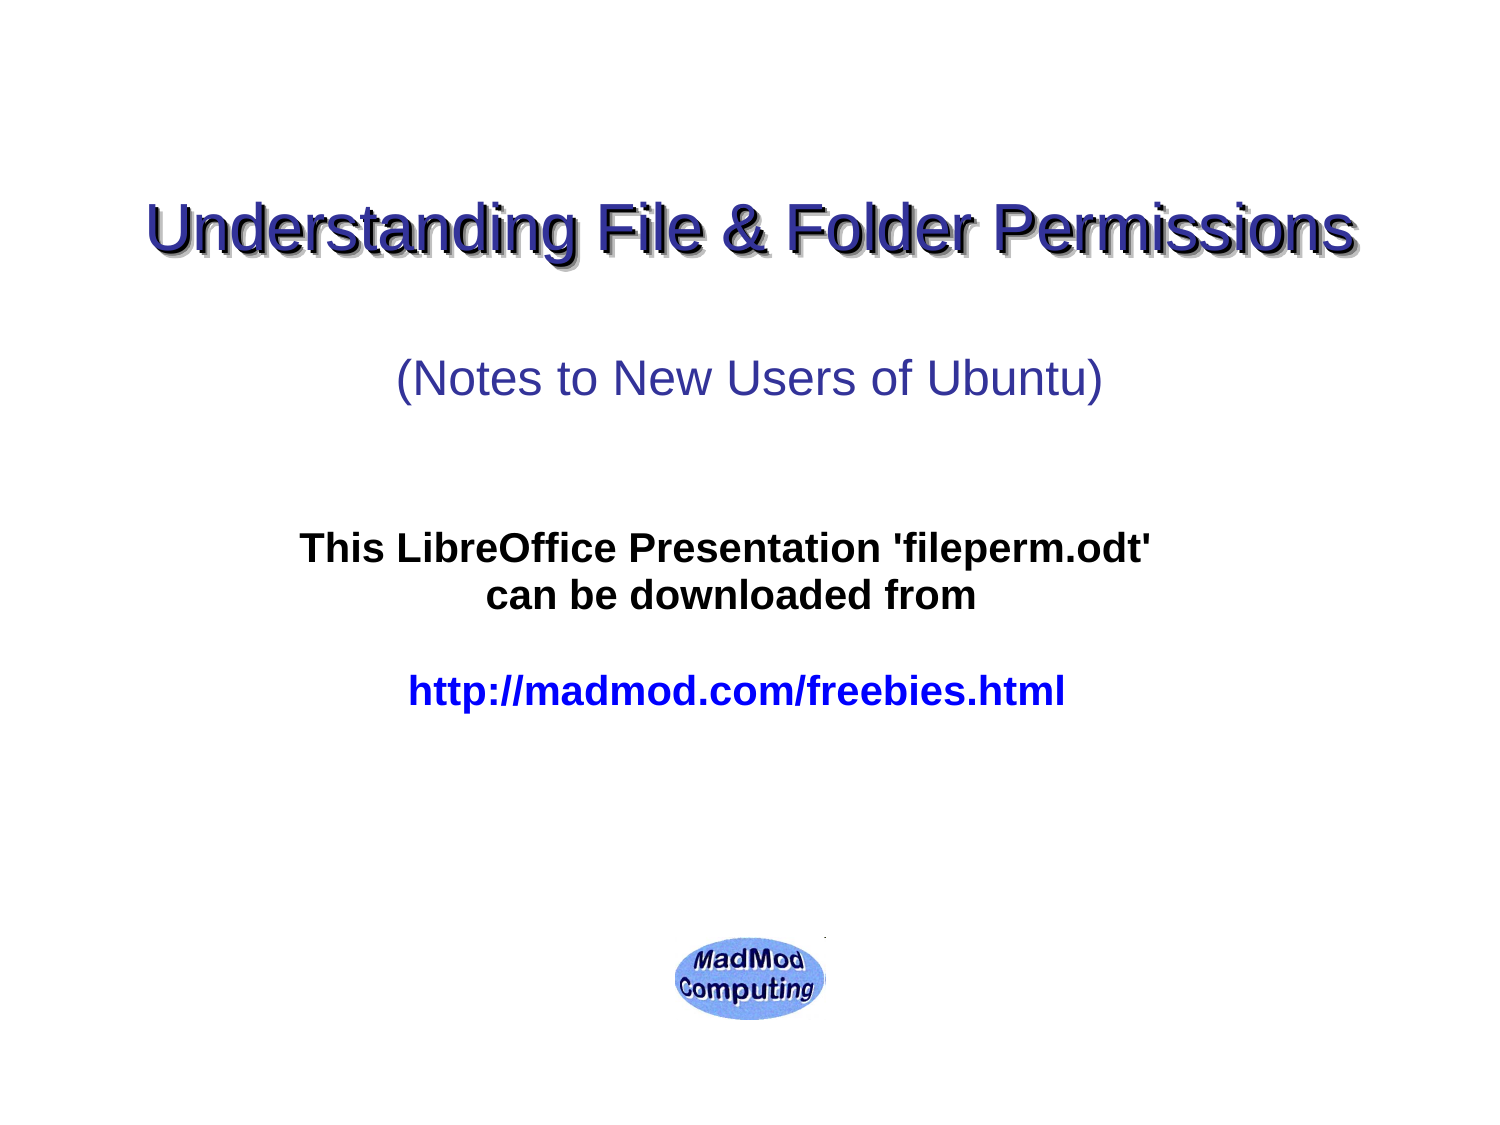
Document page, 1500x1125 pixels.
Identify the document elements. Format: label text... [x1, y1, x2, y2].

text_box (Notes to New Users of Ubuntu) [112, 337, 1388, 413]
title Understanding File & Folder Permissions [75, 166, 1426, 288]
text_box This LibreOffice Presentation 'fileperm.odt' can be downloaded from http://madmod.com/freebies.html [112, 525, 1276, 730]
picture [675, 937, 826, 1020]
